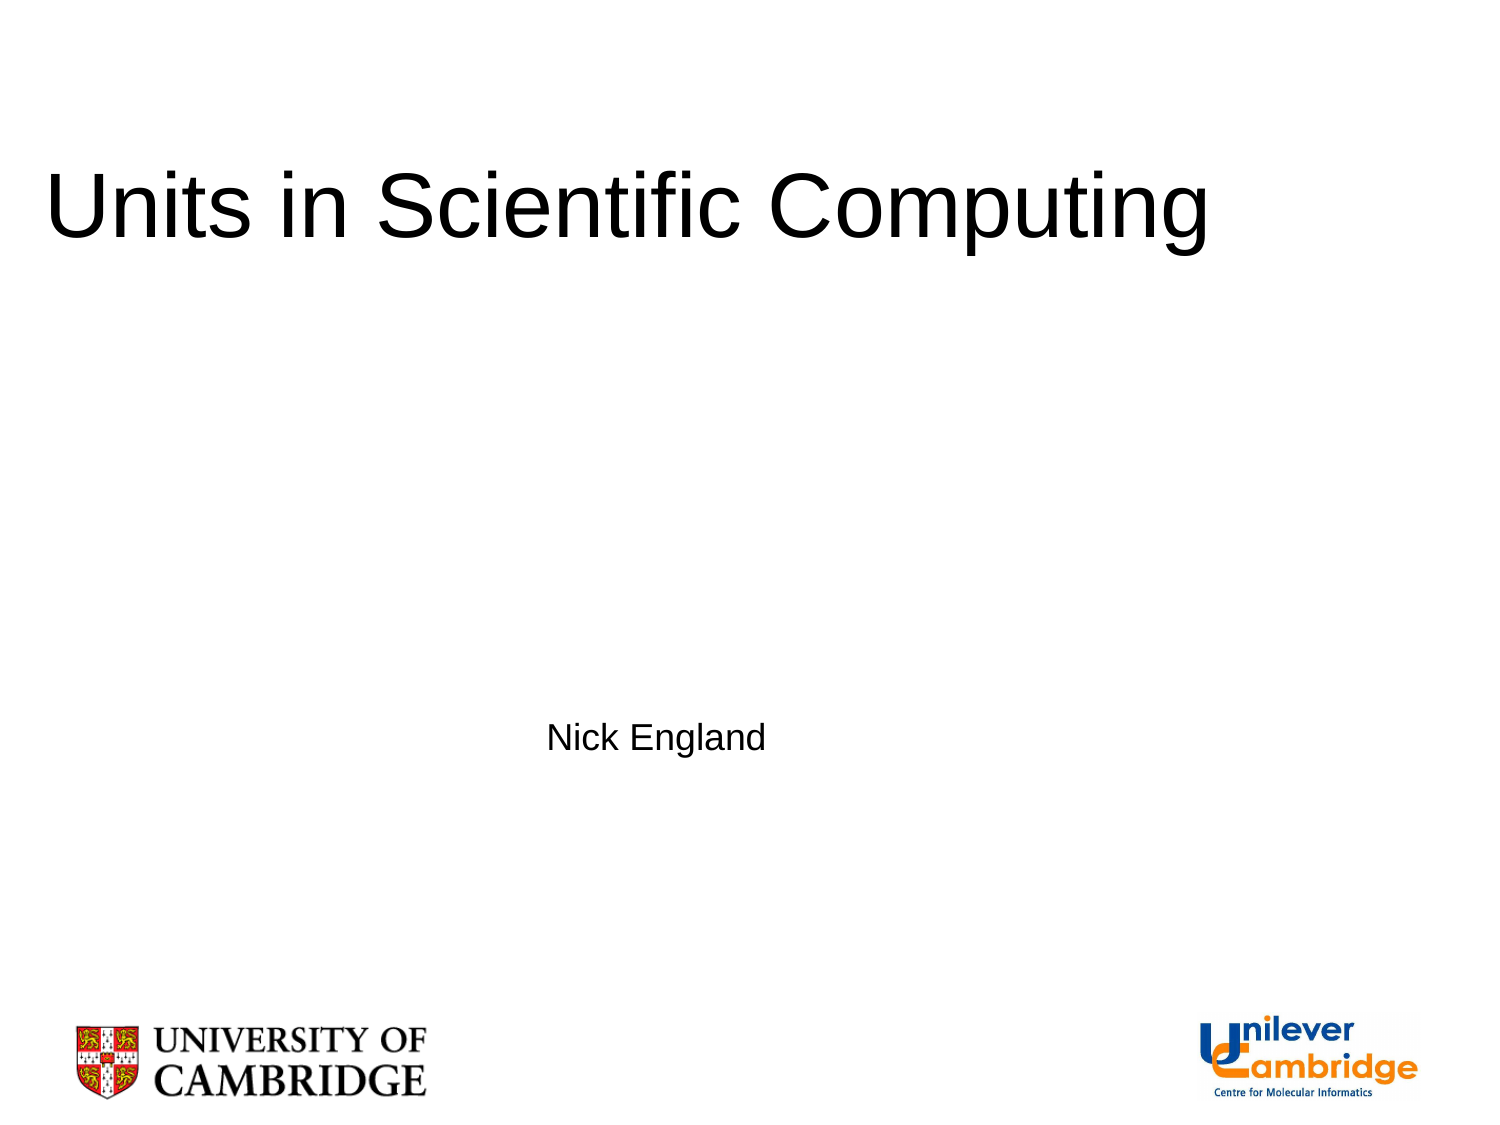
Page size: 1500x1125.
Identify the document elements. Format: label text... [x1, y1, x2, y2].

text_box Units in Scientific Computing [29, 147, 1477, 265]
picture [62, 1012, 438, 1105]
picture [1197, 1012, 1421, 1101]
text_box Nick England [531, 708, 782, 766]
